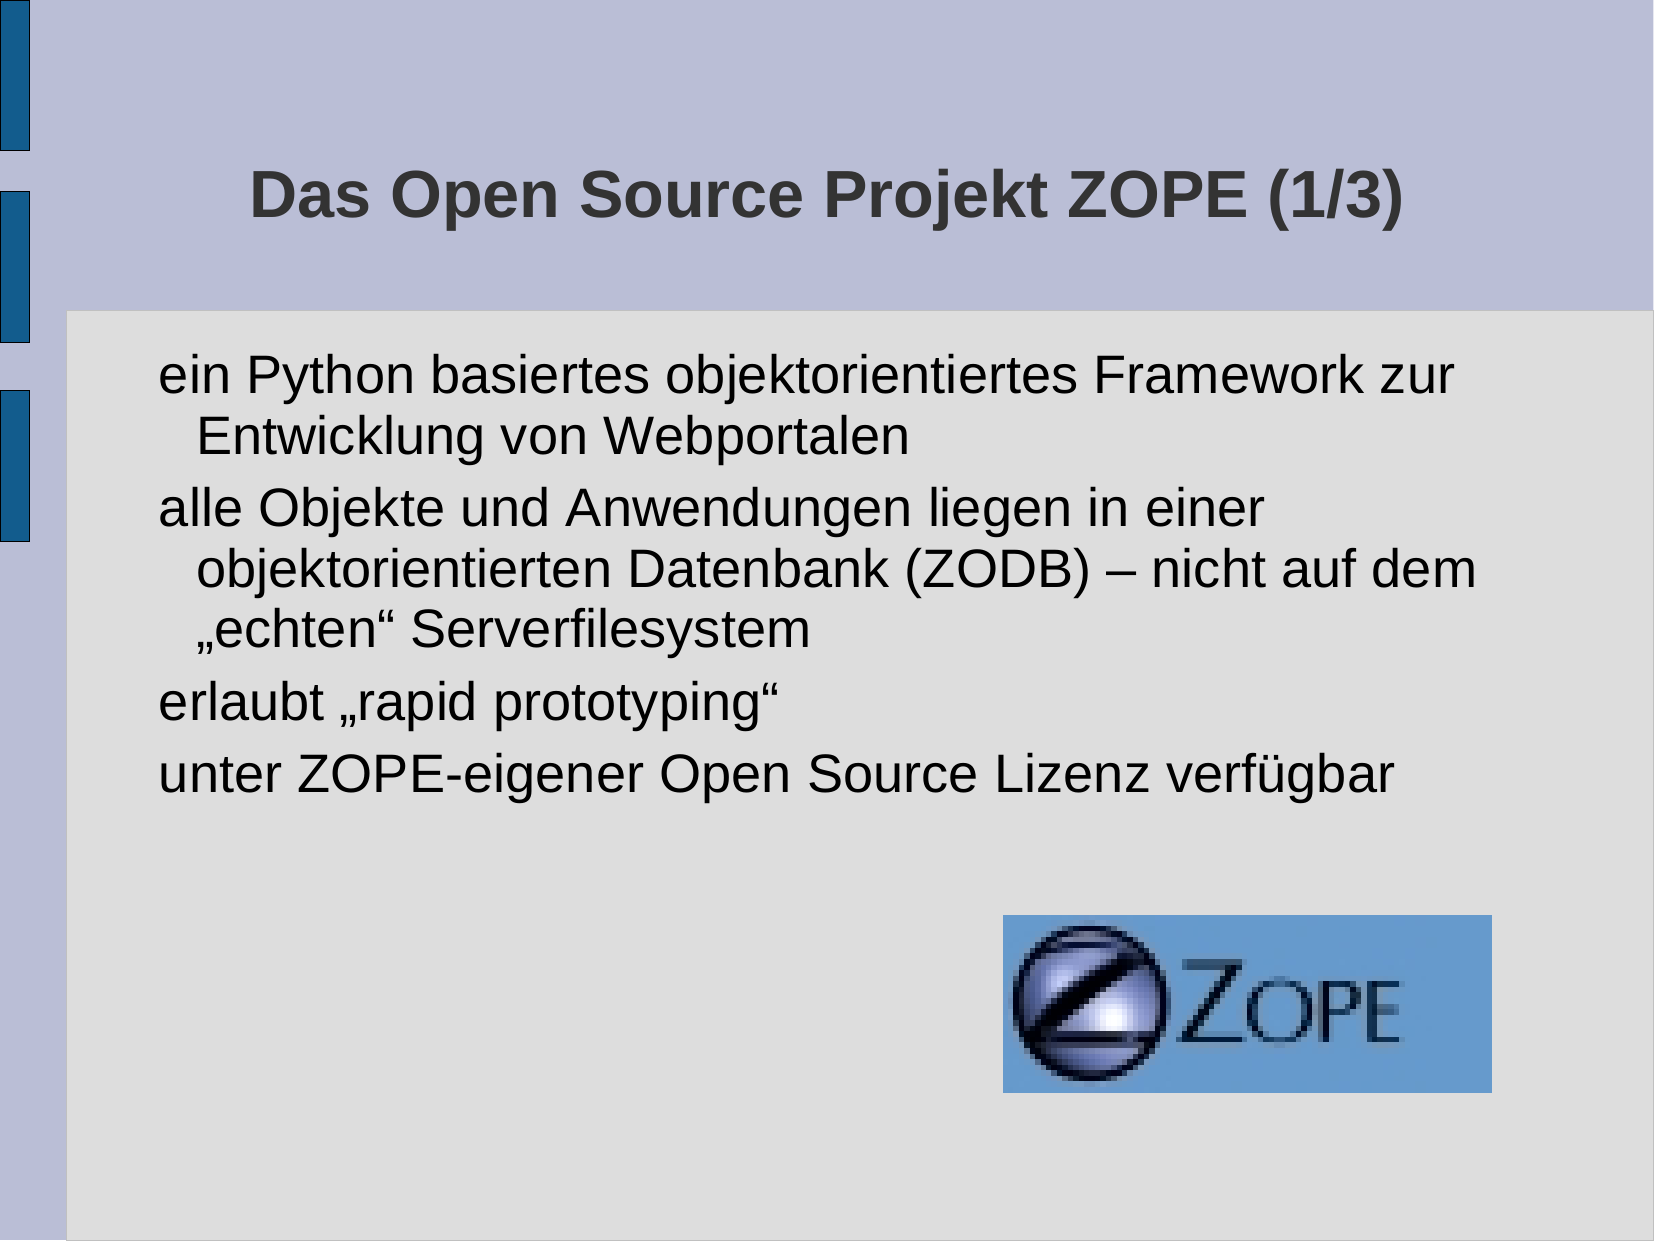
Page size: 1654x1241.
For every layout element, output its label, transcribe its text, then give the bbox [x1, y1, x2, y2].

list ein Python basiertes objektorientiertes Framework zur Entwicklung von Webportalen alle Objekte und Anwendungen liegen in einer objektorientierten Datenbank (ZODB) – nicht auf dem „echten“ Serverfilesystem erlaubt „rapid prototyping“ unter ZOPE-eigener Open Source Lizenz verfügbar [121, 344, 1534, 804]
title Das Open Source Projekt ZOPE (1/3) [121, 91, 1534, 299]
picture [1003, 915, 1492, 1093]
